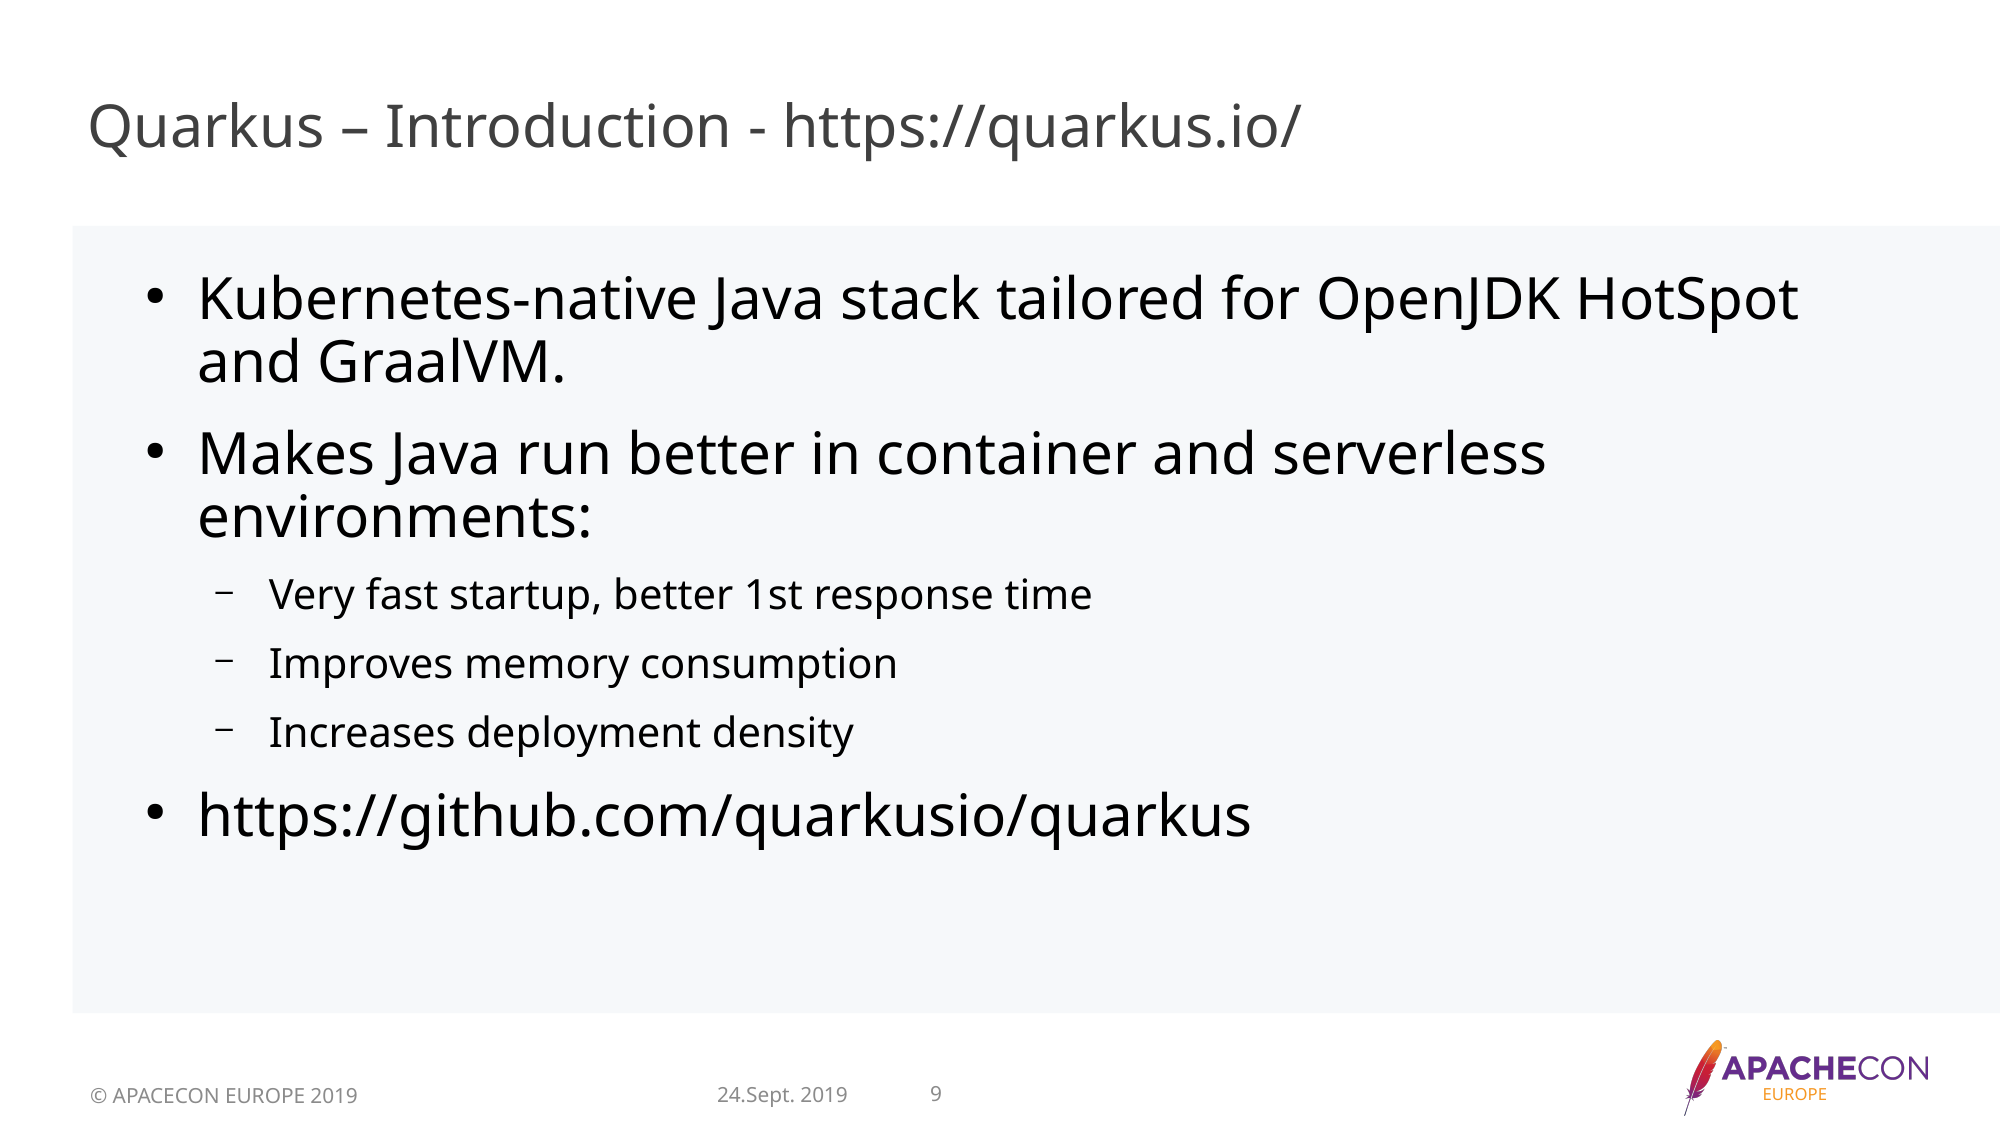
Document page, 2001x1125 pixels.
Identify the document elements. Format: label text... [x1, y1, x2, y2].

slide_number <number> [878, 1065, 957, 1124]
slide_number 24.Sept. 2019 [693, 1065, 871, 1124]
title Quarkus – Introduction - https://quarkus.io/ [72, 80, 1928, 167]
list Kubernetes-native Java stack tailored for OpenJDK HotSpot and GraalVM. Makes Java run better in container and serverless environments: Very fast startup, better 1st response time Improves memory consumption Increases deployment density https://github.com/quarkusio/quarkus [112, 261, 1928, 976]
picture [1684, 1040, 1928, 1116]
footer © APACECON EUROPE 2019 [74, 1065, 686, 1125]
